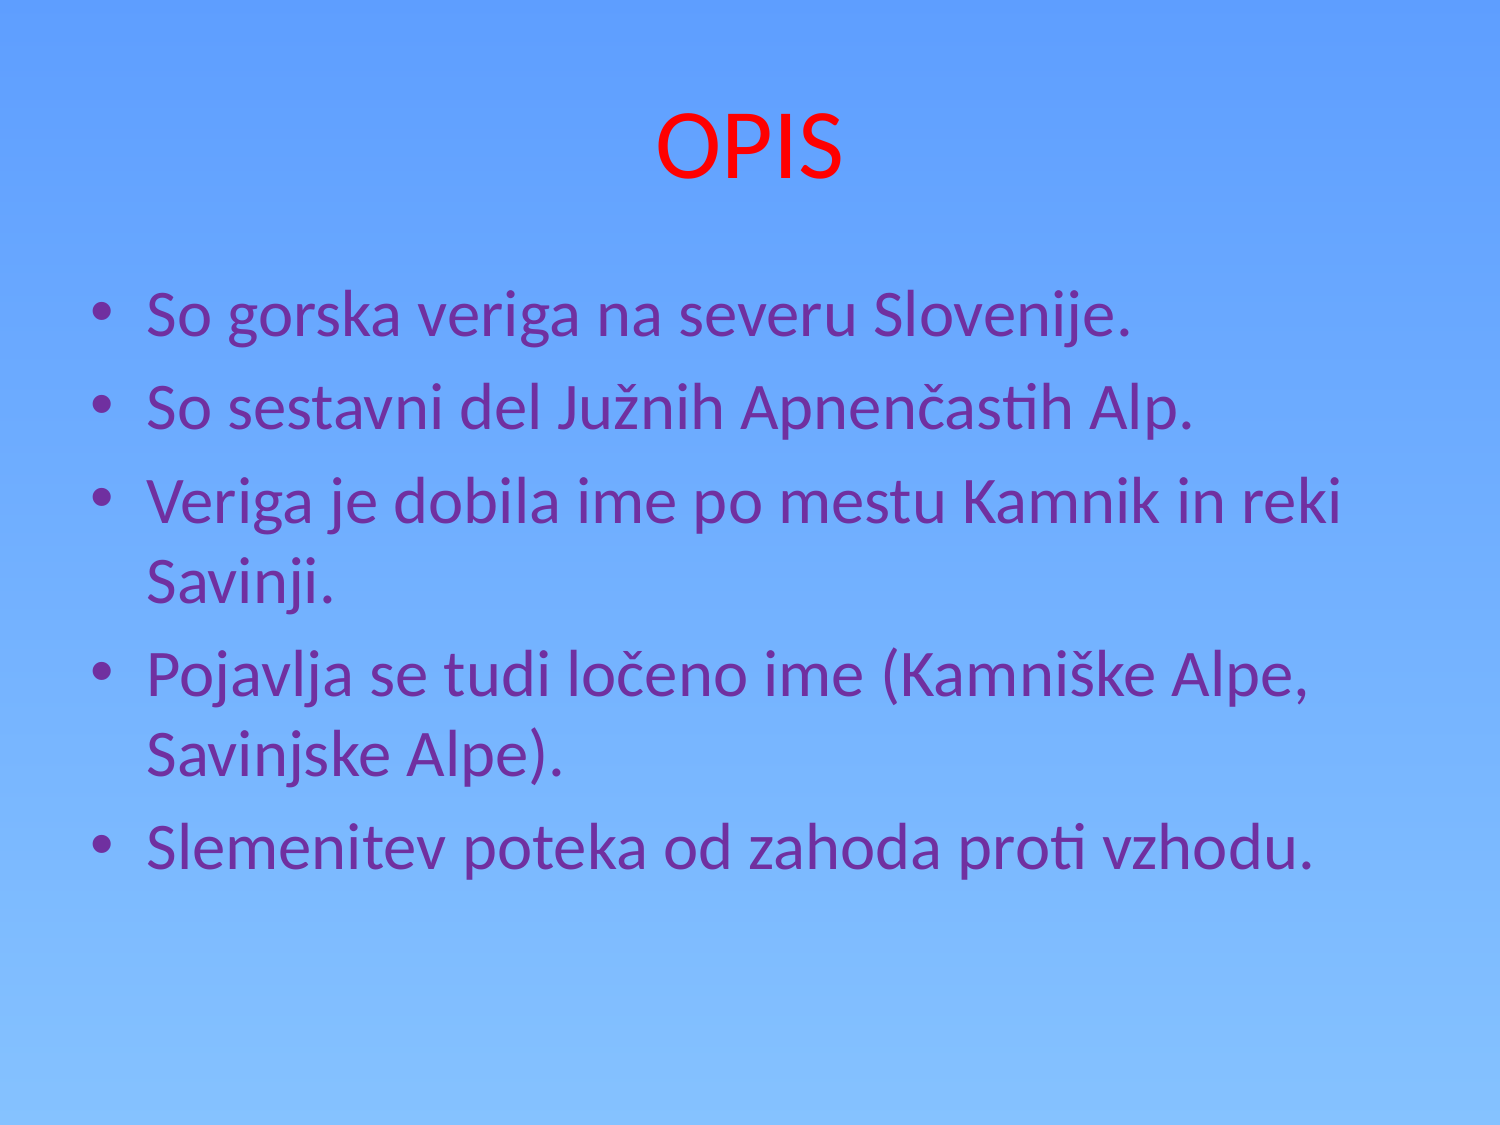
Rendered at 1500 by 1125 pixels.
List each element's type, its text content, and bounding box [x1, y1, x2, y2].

list So gorska veriga na severu Slovenije. So sestavni del Južnih Apnenčastih Alp. Veriga je dobila ime po mestu Kamnik in reki Savinji. Pojavlja se tudi ločeno ime (Kamniške Alpe, Savinjske Alpe). Slemenitev poteka od zahoda proti vzhodu. [75, 262, 1425, 1005]
title OPIS [75, 45, 1425, 233]
